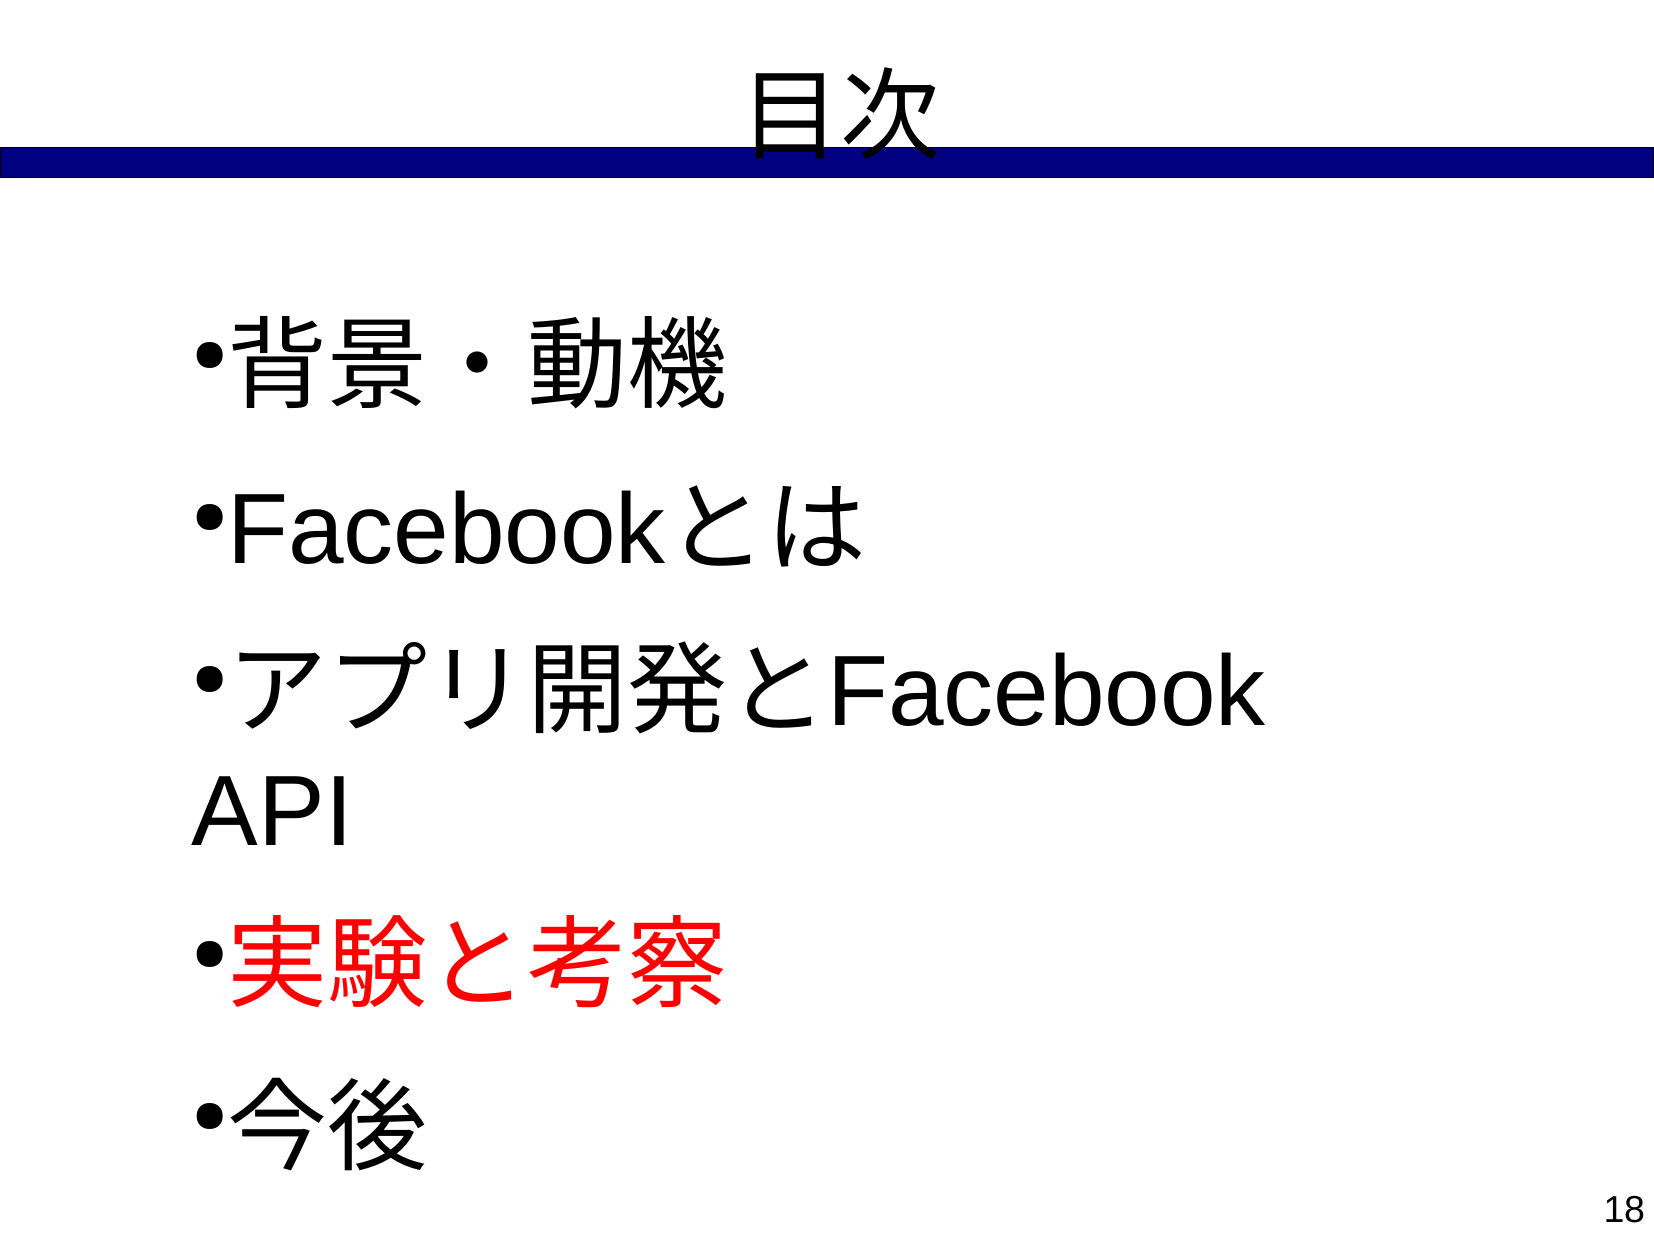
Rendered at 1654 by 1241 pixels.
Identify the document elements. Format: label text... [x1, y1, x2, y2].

text_box 目次 [725, 27, 1206, 143]
text_box 背景・動機 Facebookとは アプリ開発とFacebook API 実験と考察 今後 [177, 277, 1447, 887]
text_box [0, 147, 1654, 178]
text_box 18 [1588, 1181, 1654, 1239]
